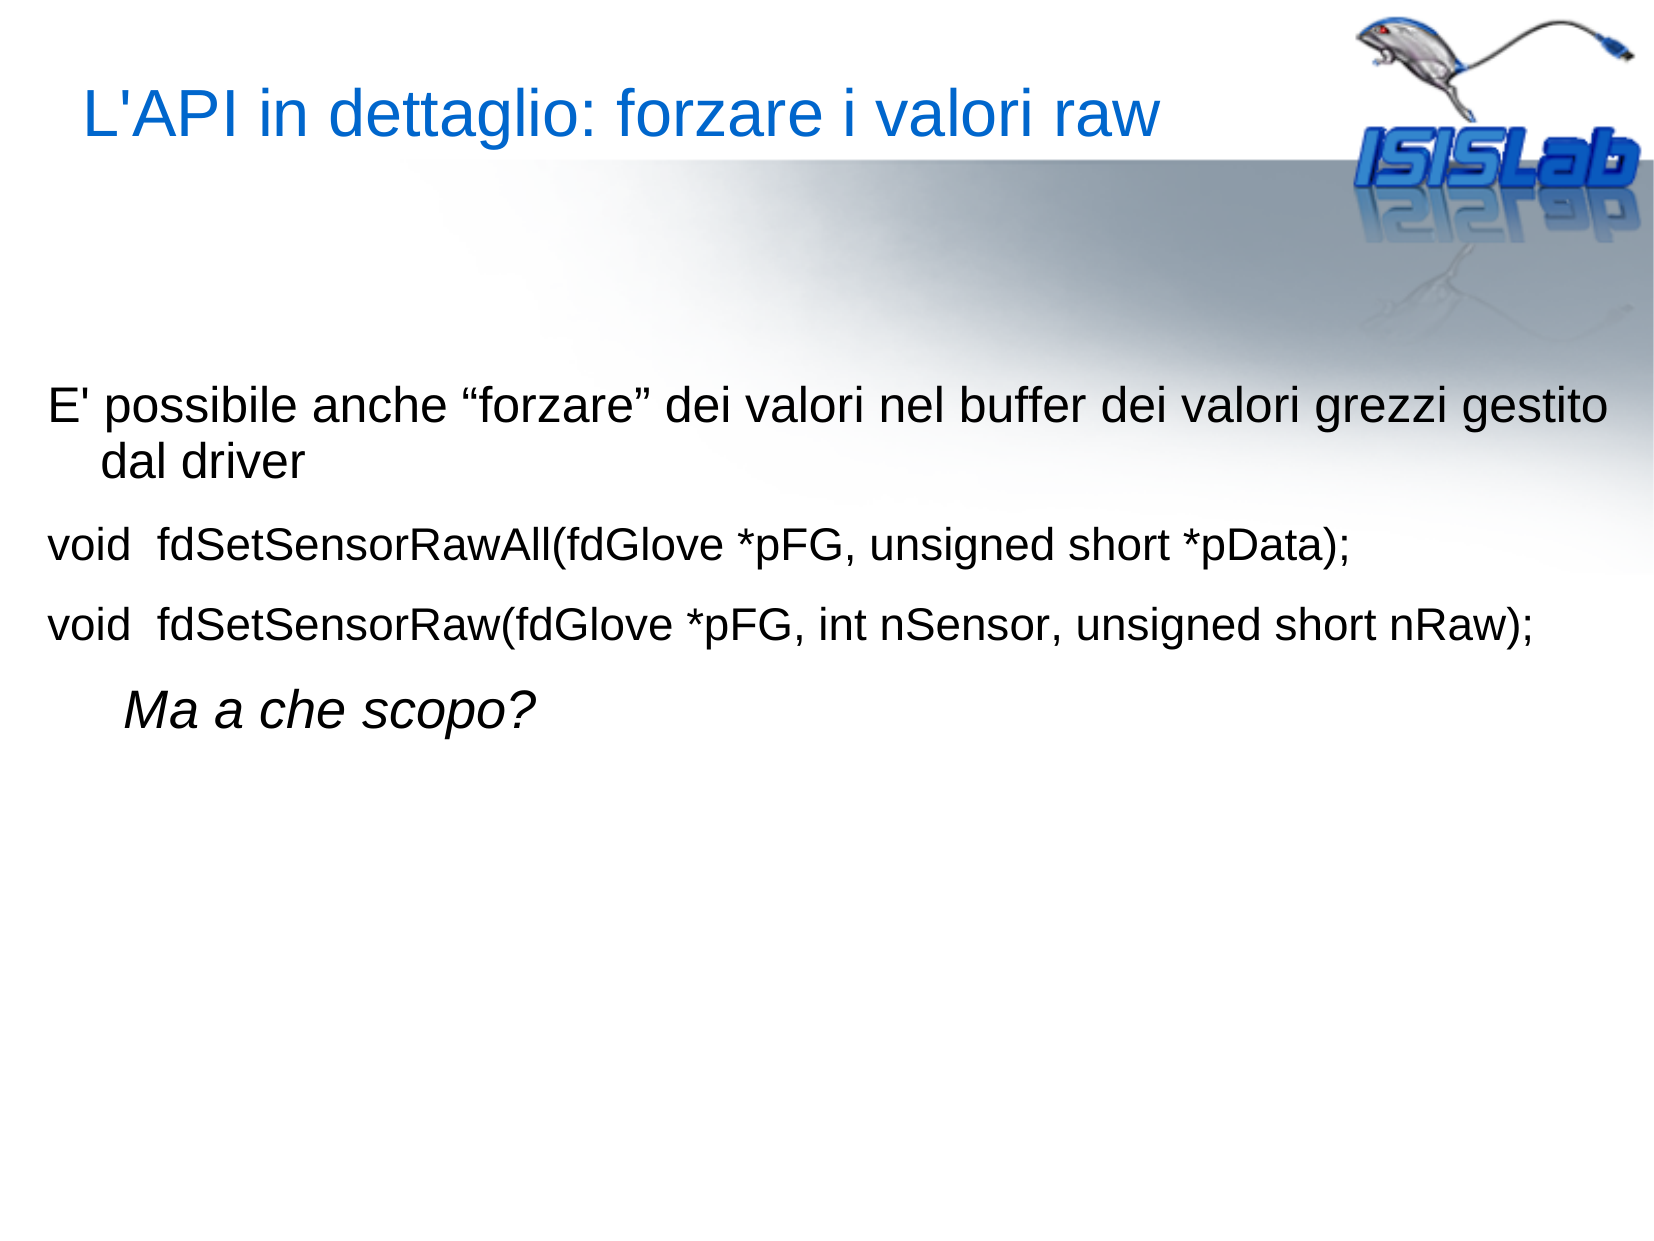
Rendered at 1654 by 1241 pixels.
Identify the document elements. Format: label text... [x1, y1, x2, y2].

picture [0, 0, 1654, 1241]
title L'API in dettaglio: forzare i valori raw [82, 49, 1571, 178]
list E' possibile anche “forzare” dei valori nel buffer dei valori grezzi gestito dal driver void fdSetSensorRawAll(fdGlove *pFG, unsigned short *pData); void fdSetSensorRaw(fdGlove *pFG, int nSensor, unsigned short nRaw); Ma a che scopo? [29, 377, 1625, 1182]
